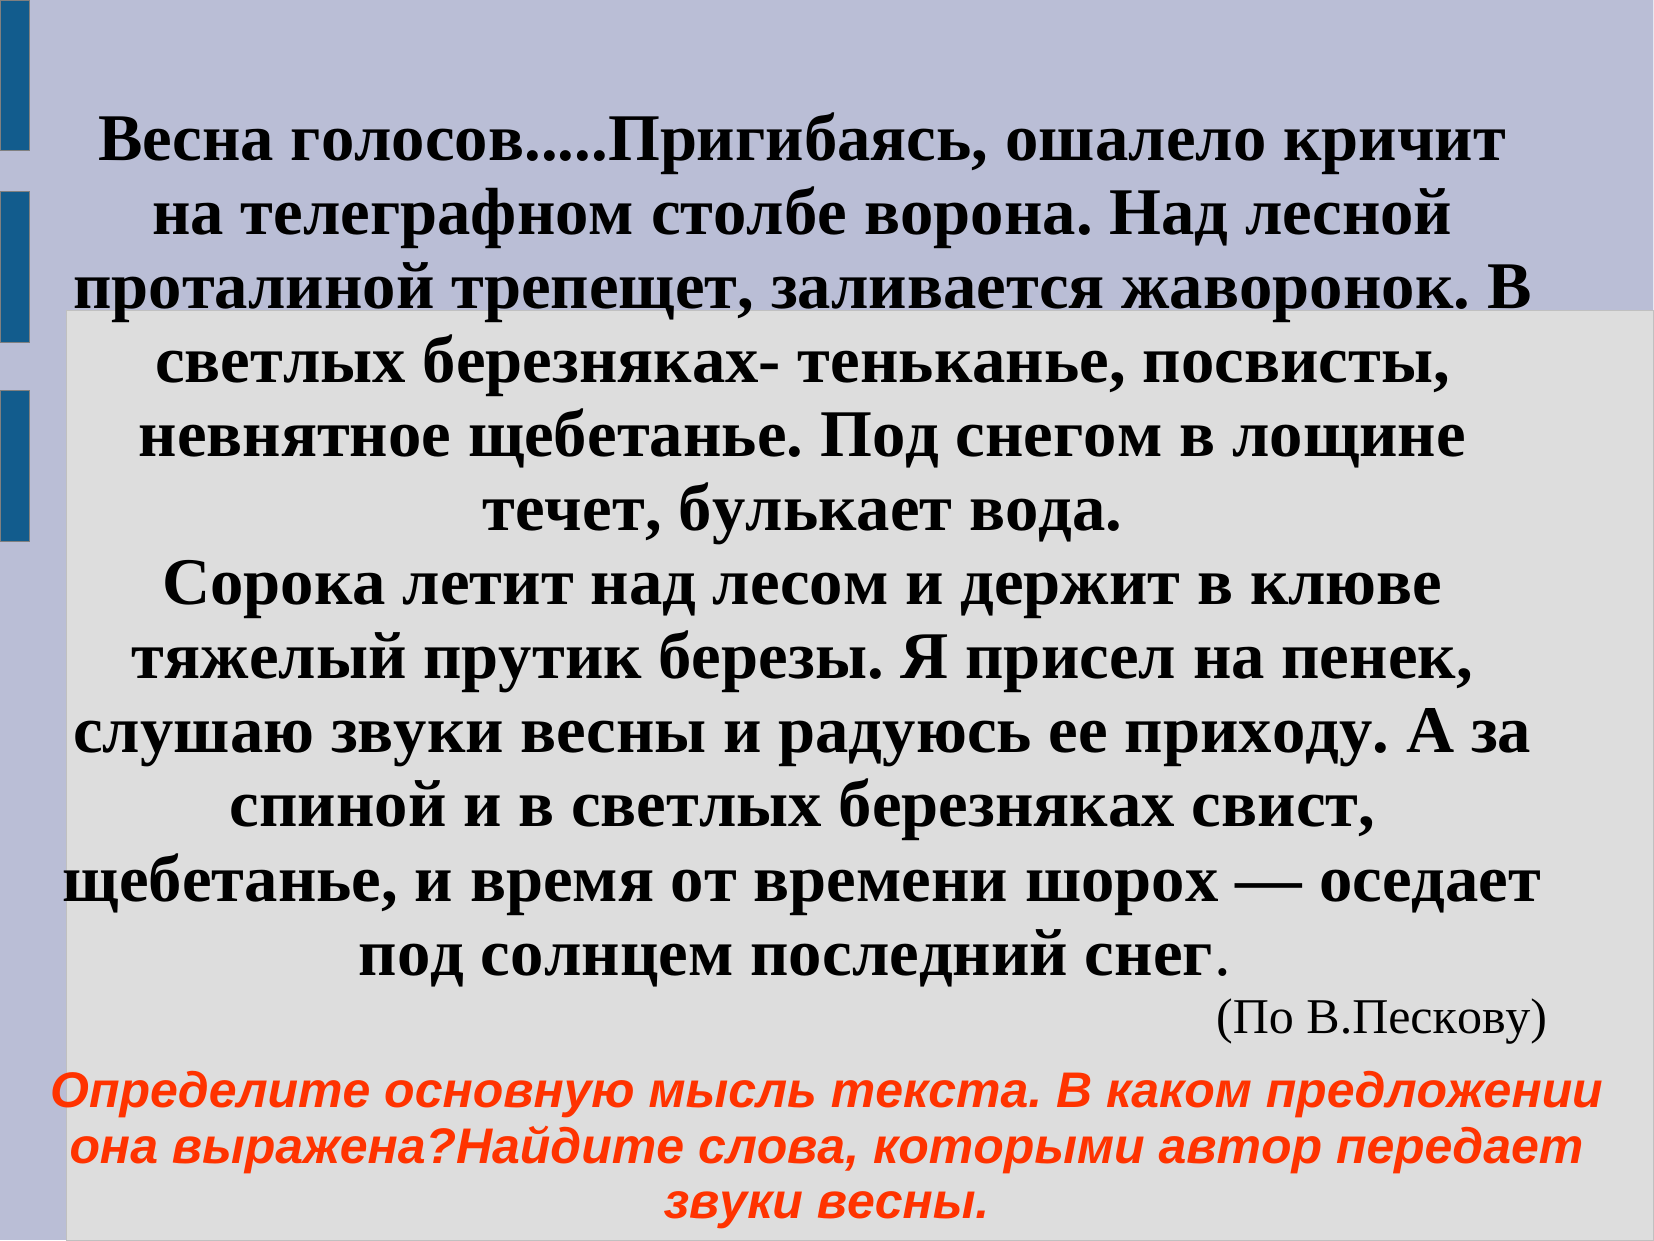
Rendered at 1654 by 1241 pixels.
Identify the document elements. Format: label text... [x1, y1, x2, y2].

title Определите основную мысль текста. В каком предложении она выражена?Найдите слова, которыми автор передает звуки весны. [35, 1060, 1619, 1232]
subtitle Весна голосов.....Пригибаясь, ошалело кричит на телеграфном столбе ворона. Над лесной проталиной трепещет, заливается жаворонок. В светлых березняках- теньканье, посвисты, невнятное щебетанье. Под снегом в лощине течет, булькает вода. Сорока летит над лесом и держит в клюве тяжелый прутик березы. Я присел на пенек, слушаю звуки весны и радуюсь ее приходу. А за спиной и в светлых березняках свист, щебетанье, и время от времени шорох — оседает под солнцем последний снег. (По В.Пескову) [59, 23, 1548, 1060]
